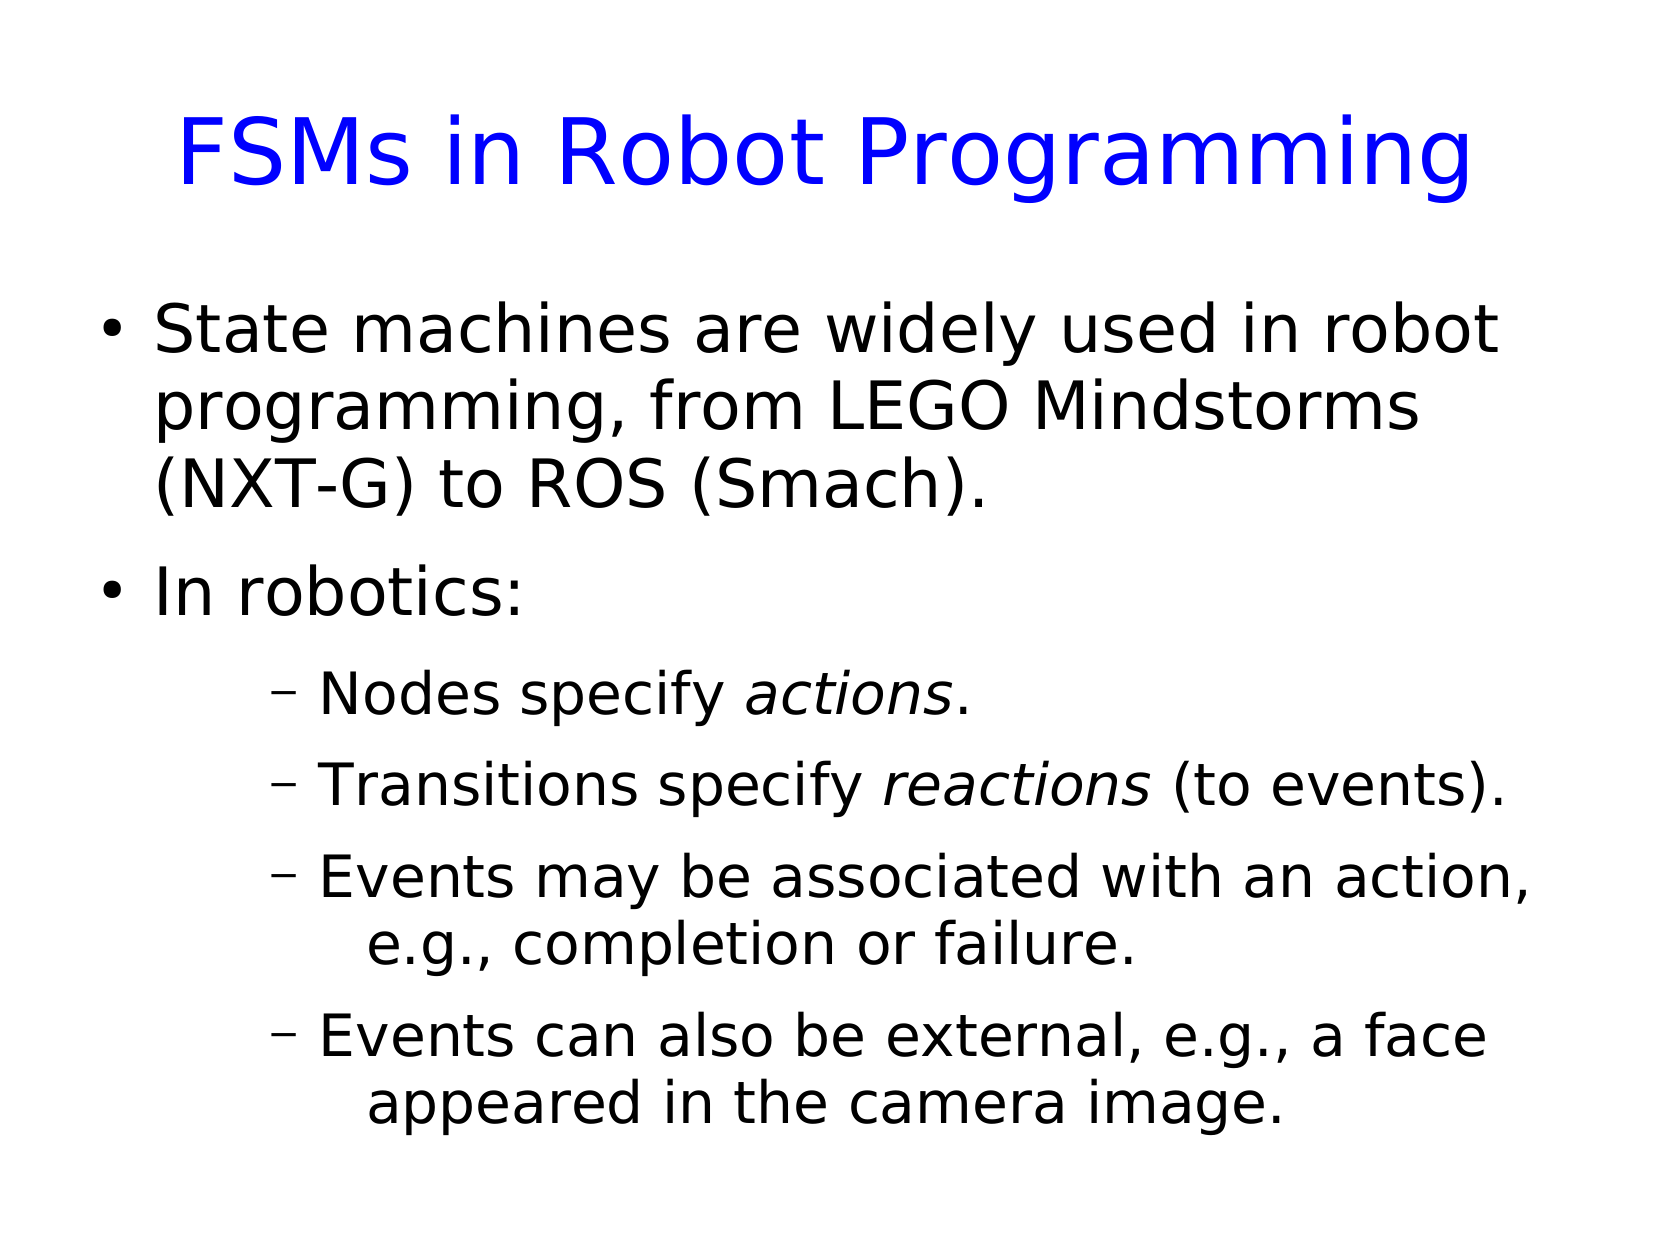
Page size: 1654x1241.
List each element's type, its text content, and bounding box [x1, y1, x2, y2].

title FSMs in Robot Programming [82, 49, 1571, 257]
list State machines are widely used in robot programming, from LEGO Mindstorms (NXT-G) to ROS (Smach). In robotics: Nodes specify actions. Transitions specify reactions (to events). Events may be associated with an action, e.g., completion or failure. Events can also be external, e.g., a face appeared in the camera image. [82, 290, 1571, 1140]
